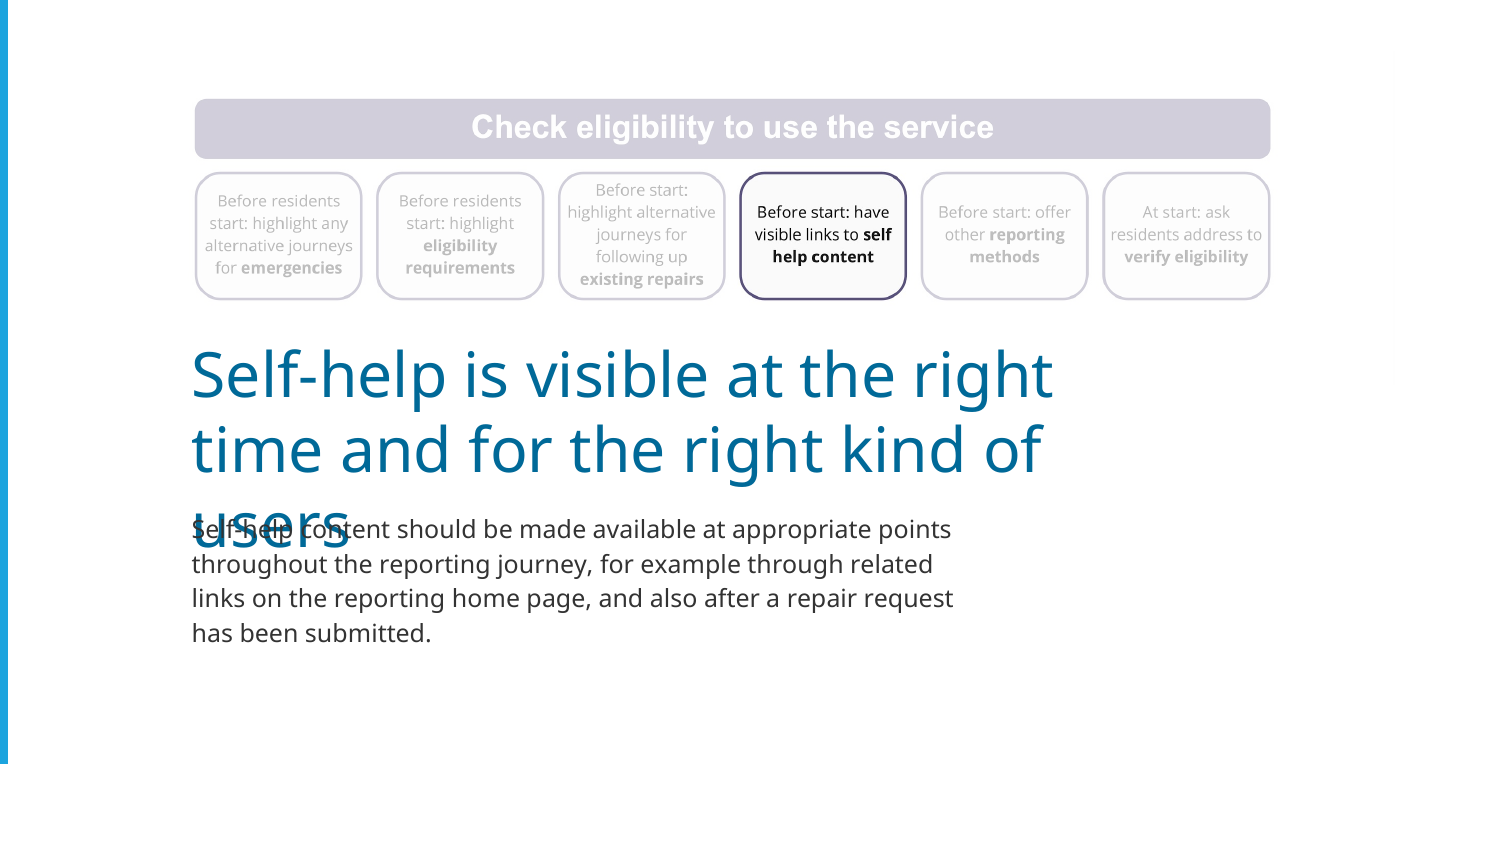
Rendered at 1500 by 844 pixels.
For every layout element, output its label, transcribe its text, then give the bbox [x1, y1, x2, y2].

picture [105, 0, 1395, 401]
text_box [185, 90, 1281, 313]
text_box Self-help is visible at the right time and for the right kind of users [176, 320, 1218, 476]
text_box Self-help content should be made available at appropriate points throughout the reporting journey, for example through related links on the reporting home page, and also after a repair request has been submitted. [176, 494, 981, 763]
